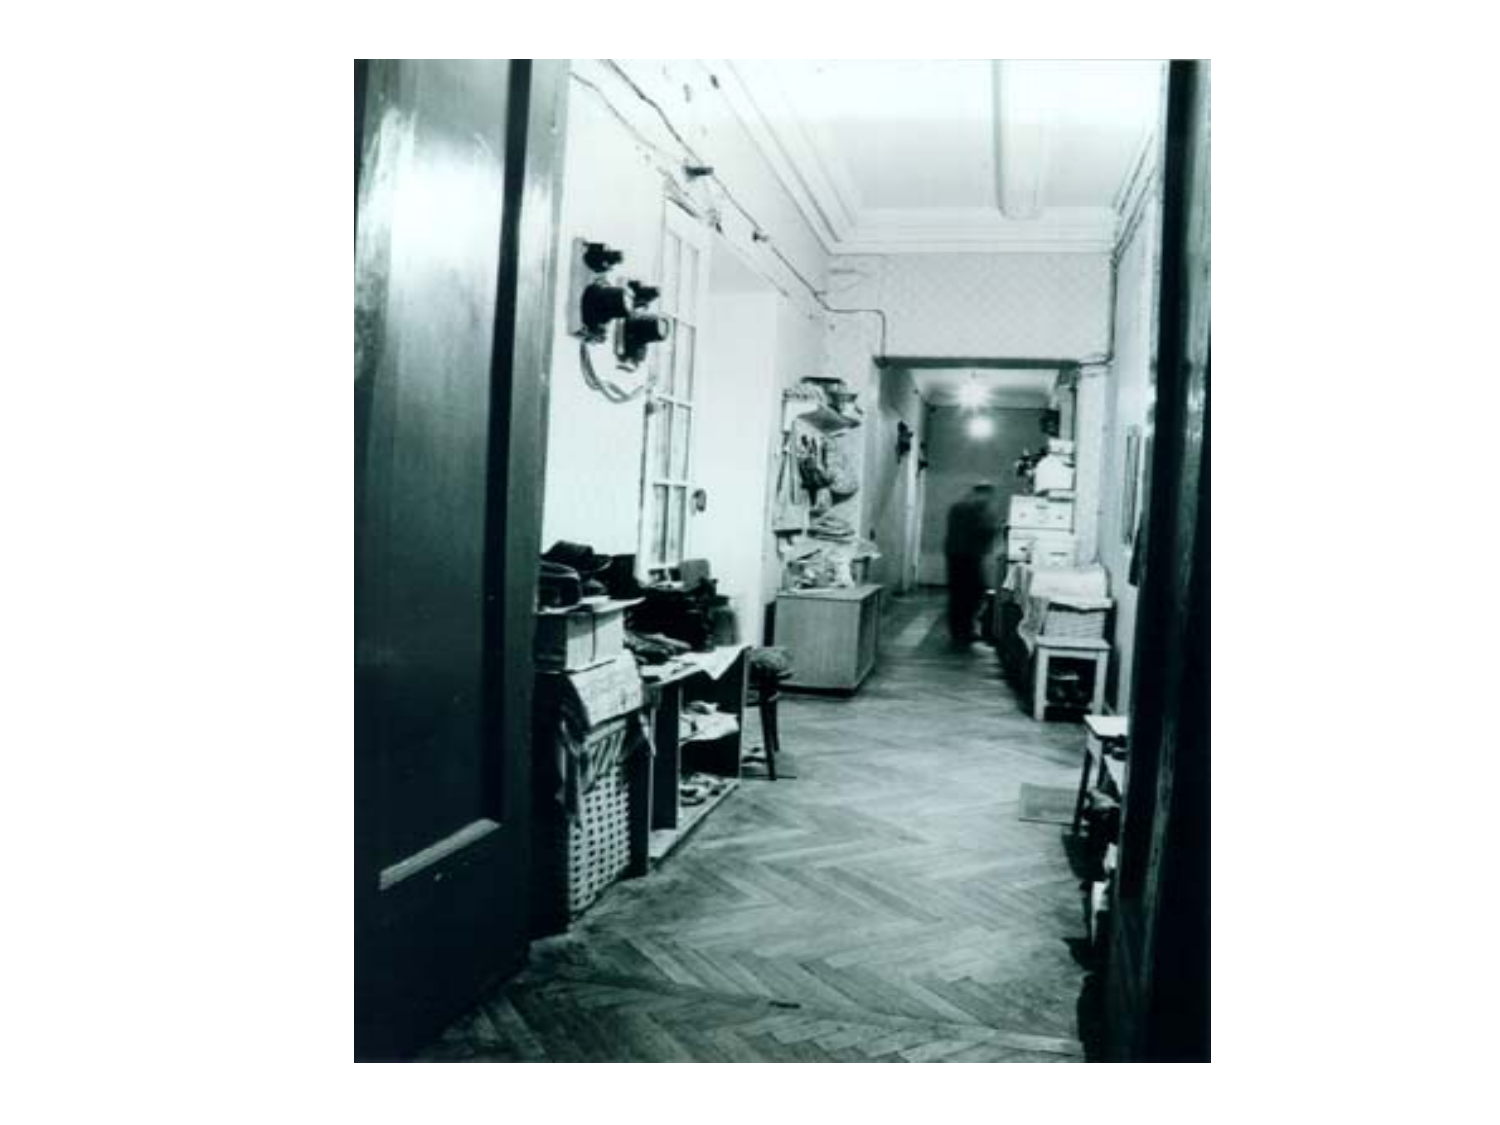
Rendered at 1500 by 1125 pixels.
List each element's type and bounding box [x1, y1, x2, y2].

picture [354, 59, 1211, 1063]
